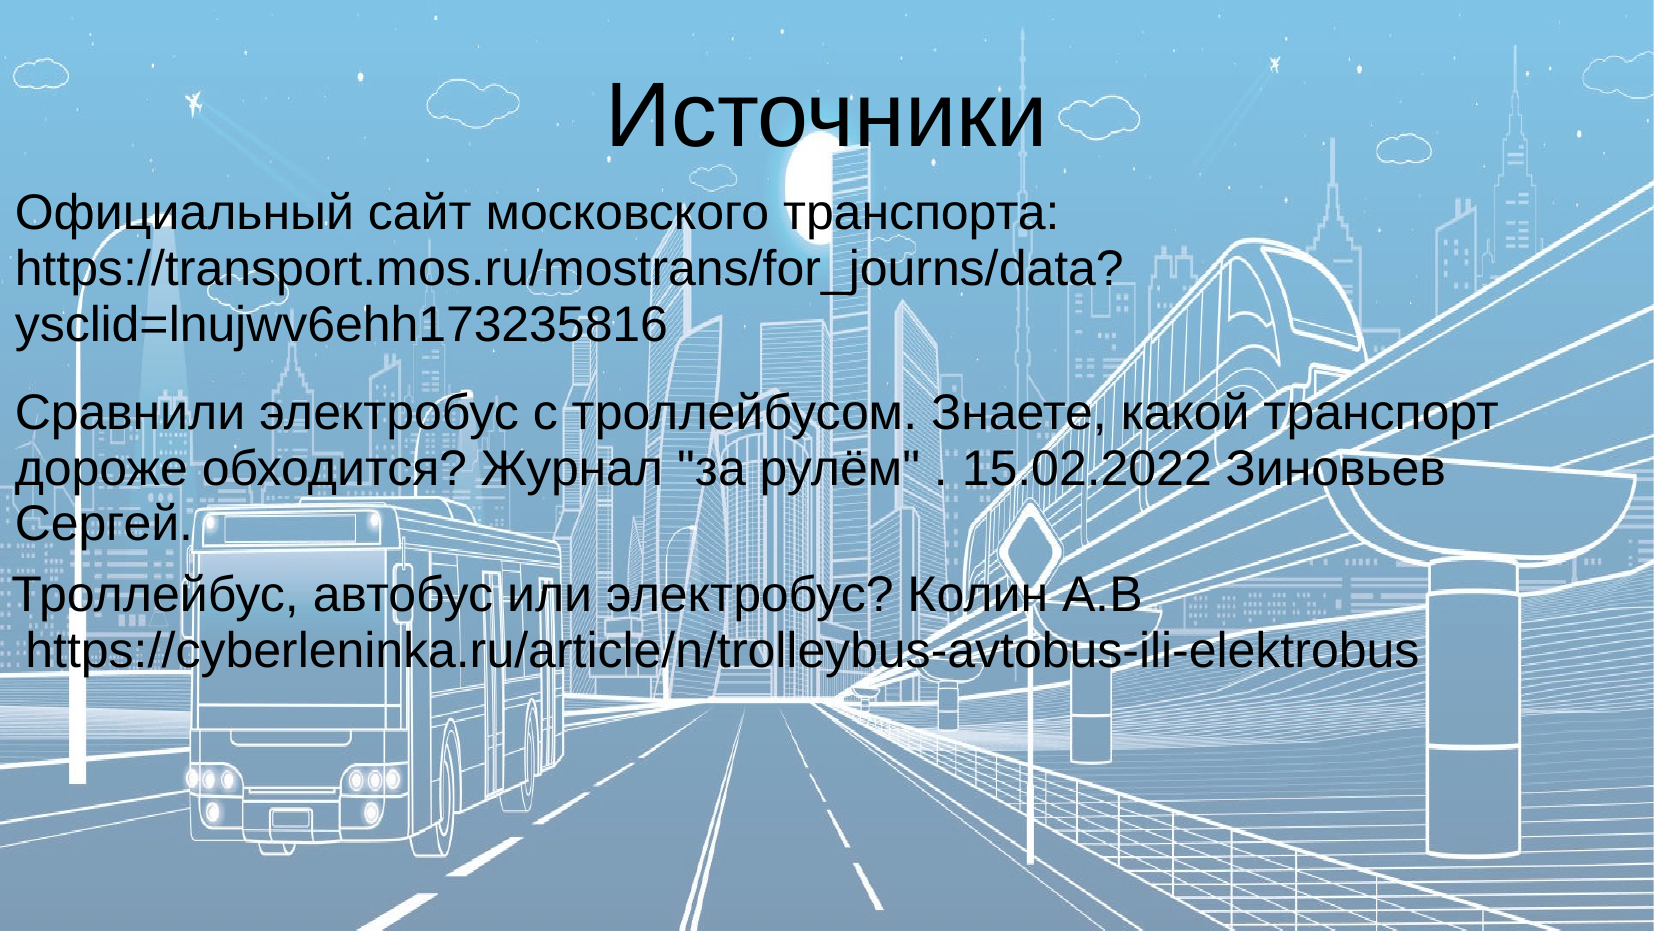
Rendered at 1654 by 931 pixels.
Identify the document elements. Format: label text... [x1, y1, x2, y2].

text_box Официальный сайт московского транспорта: https://transport.mos.ru/mostrans/for_journs/data?ysclid=lnujwv6ehh173235816 [0, 177, 1625, 360]
text_box Троллейбус, автобус или электробус? Колин А.В https://cyberleninka.ru/article/n/trolleybus-avtobus-ili-elektrobus [0, 558, 1436, 686]
title Источники [82, 37, 1571, 177]
text_box Сравнили электробус с троллейбусом. Знаете, какой транспорт дороже обходится? Журнал "за рулём" . 15.02.2022 Зиновьев Сергей. [0, 376, 1595, 559]
